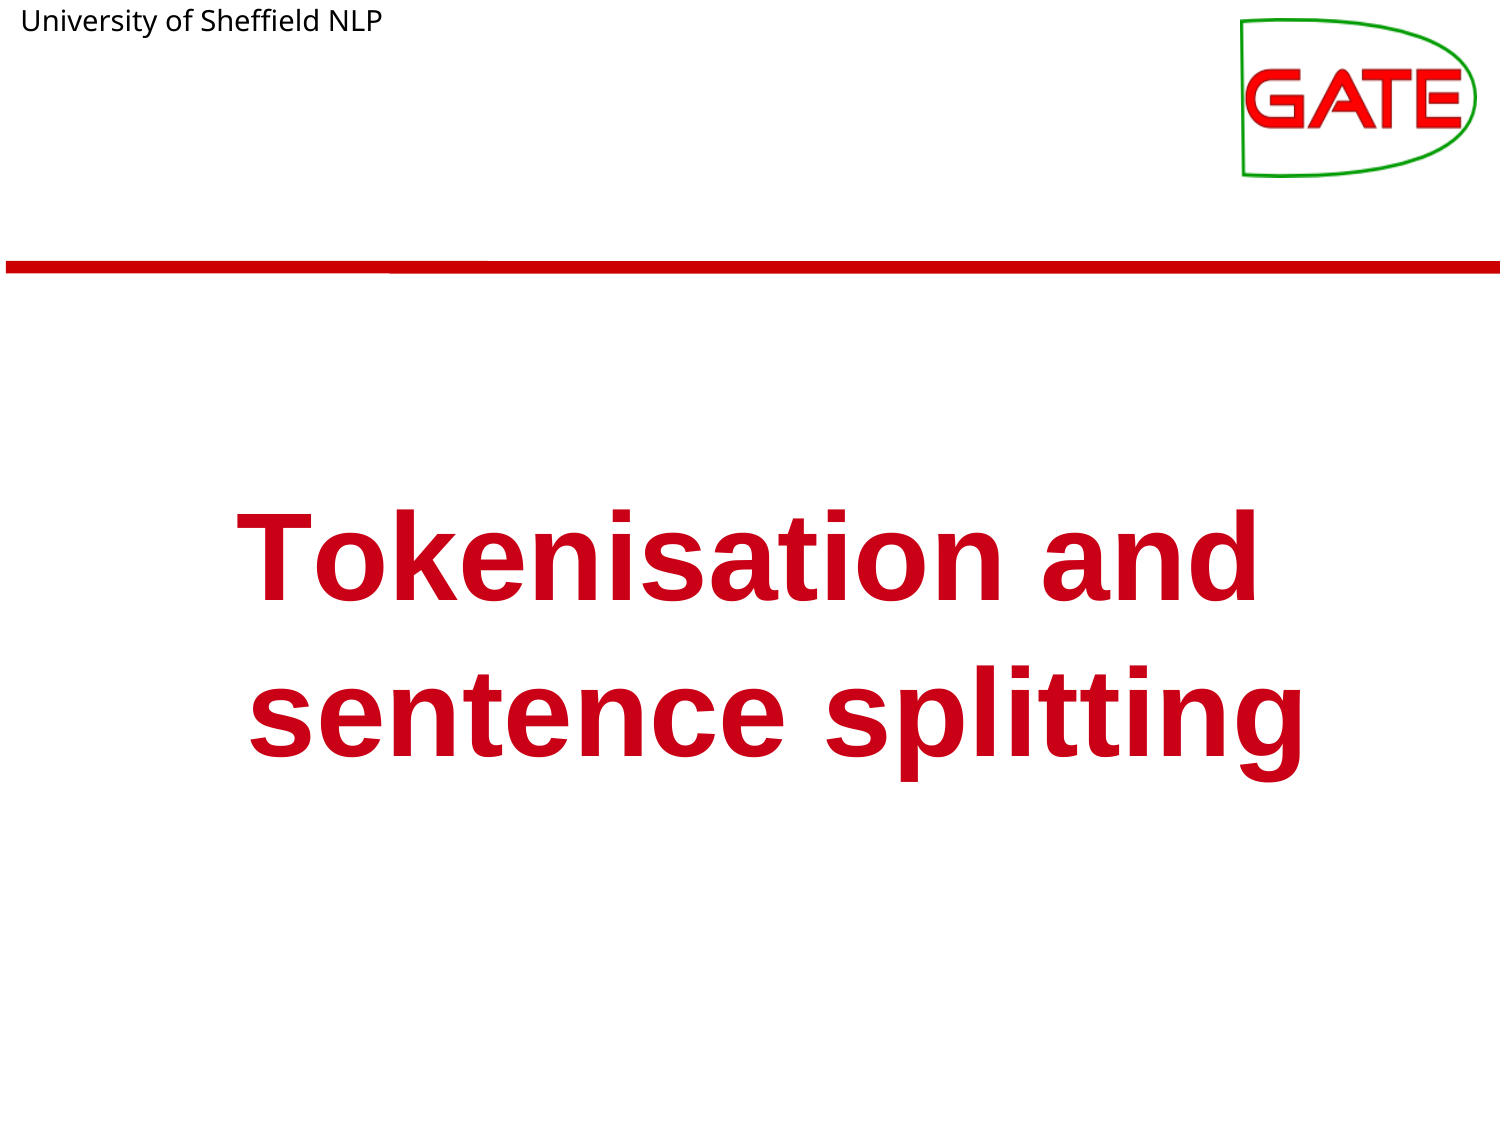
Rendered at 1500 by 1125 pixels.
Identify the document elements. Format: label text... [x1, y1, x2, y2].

picture [1240, 18, 1477, 178]
subtitle Tokenisation and sentence splitting [0, 250, 1500, 1002]
